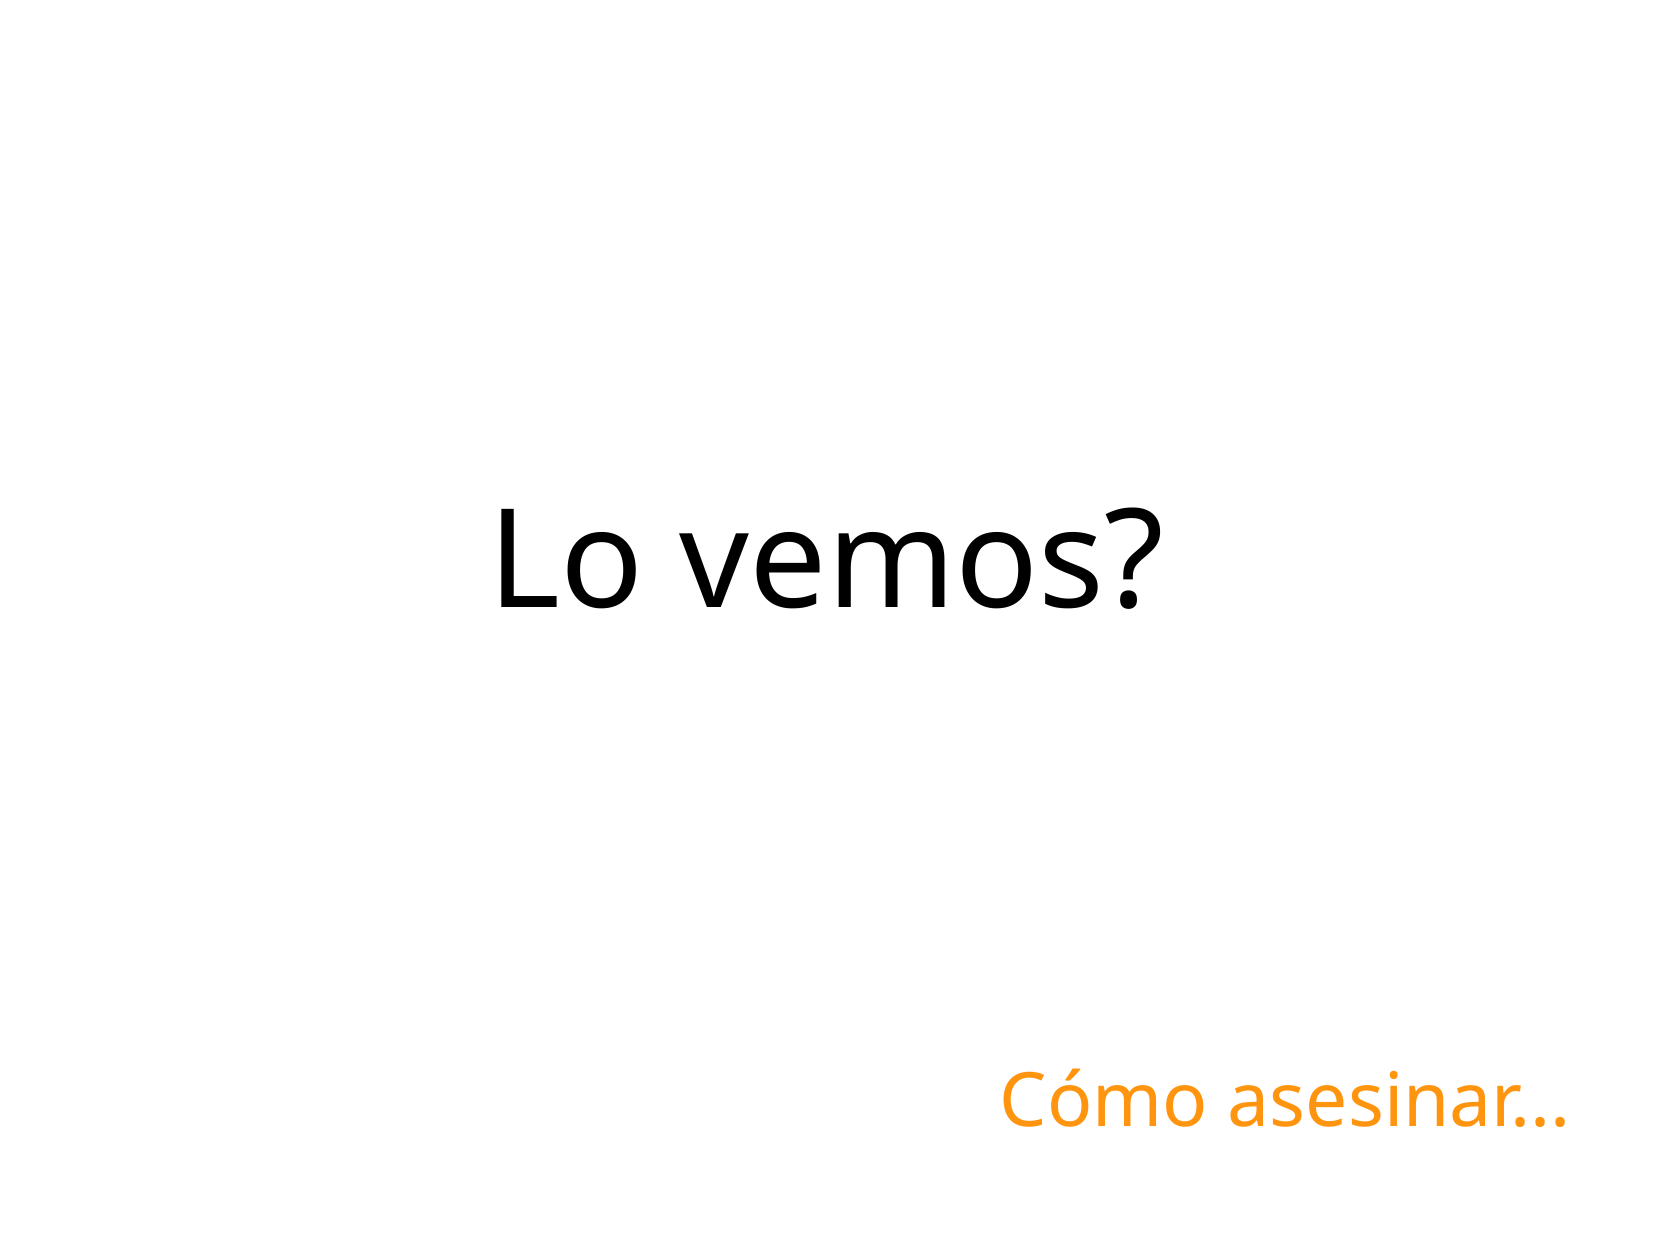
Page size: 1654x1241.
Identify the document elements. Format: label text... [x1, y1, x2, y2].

title Cómo asesinar... [82, 994, 1571, 1202]
title Lo vemos? [82, 451, 1571, 659]
